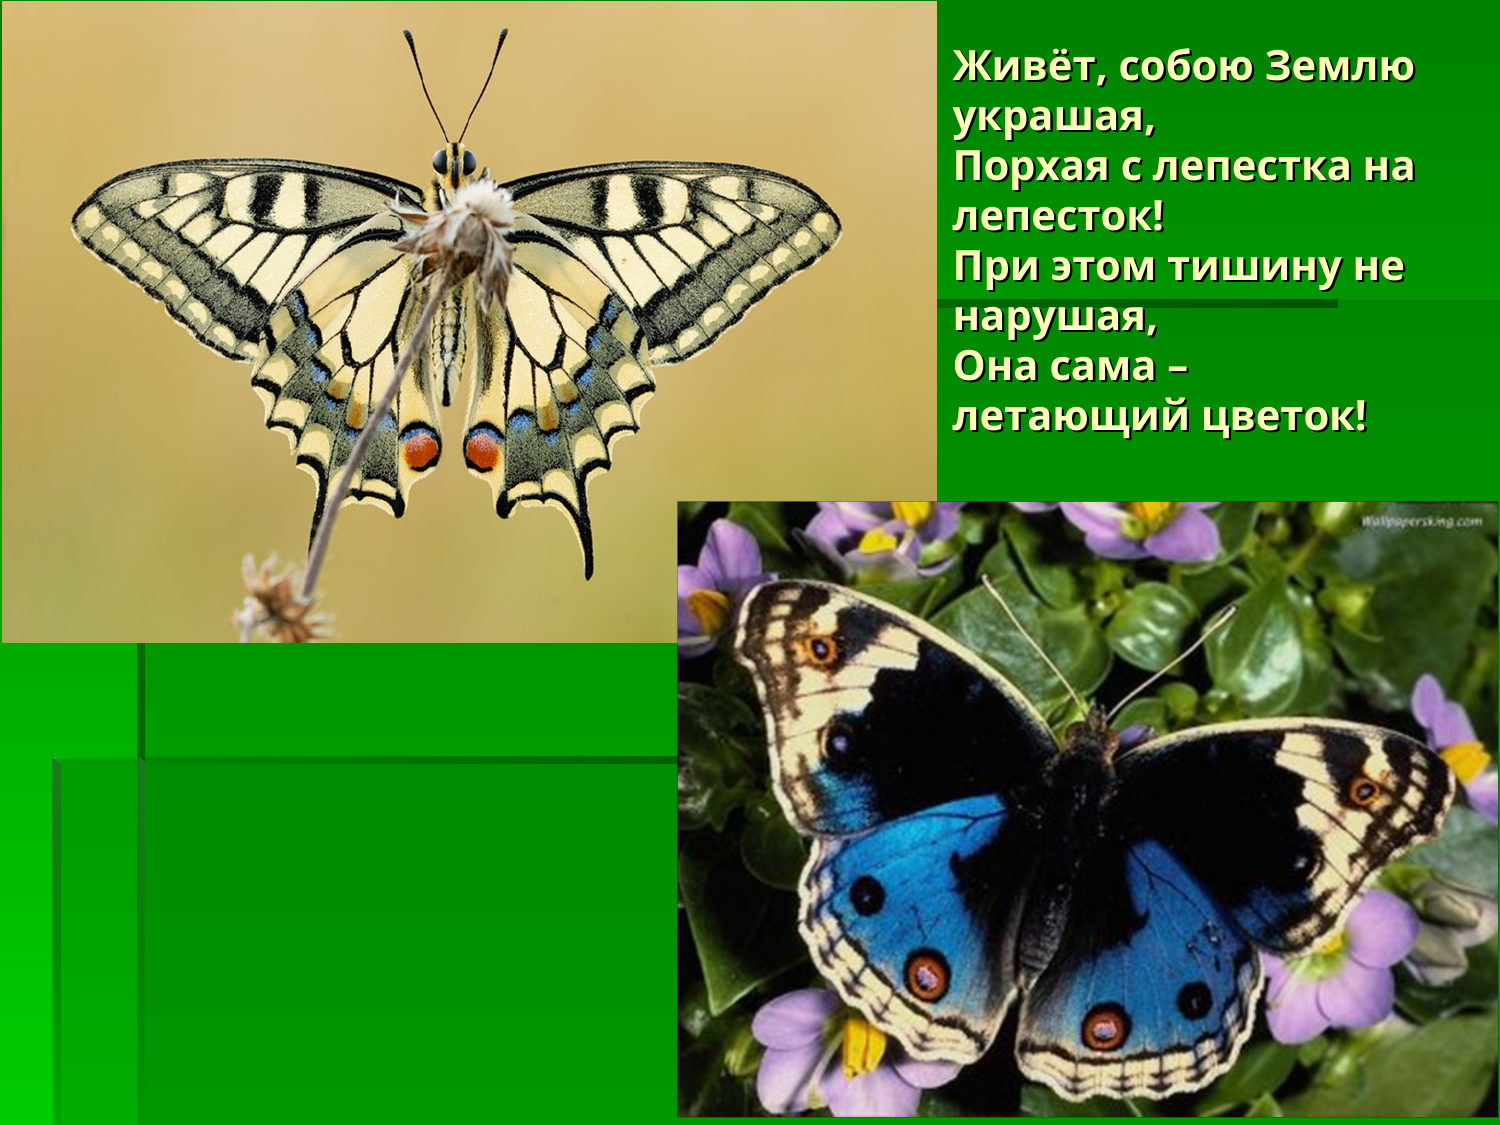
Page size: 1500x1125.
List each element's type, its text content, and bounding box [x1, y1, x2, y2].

list [806, 312, 1452, 1000]
picture [0, 0, 1500, 1120]
title Живёт, собою Землю украшая, Порхая с лепестка на лепесток! При этом тишину не нарушая, Она сама – летающий цветок! [937, 75, 1451, 312]
list [137, 312, 782, 1000]
